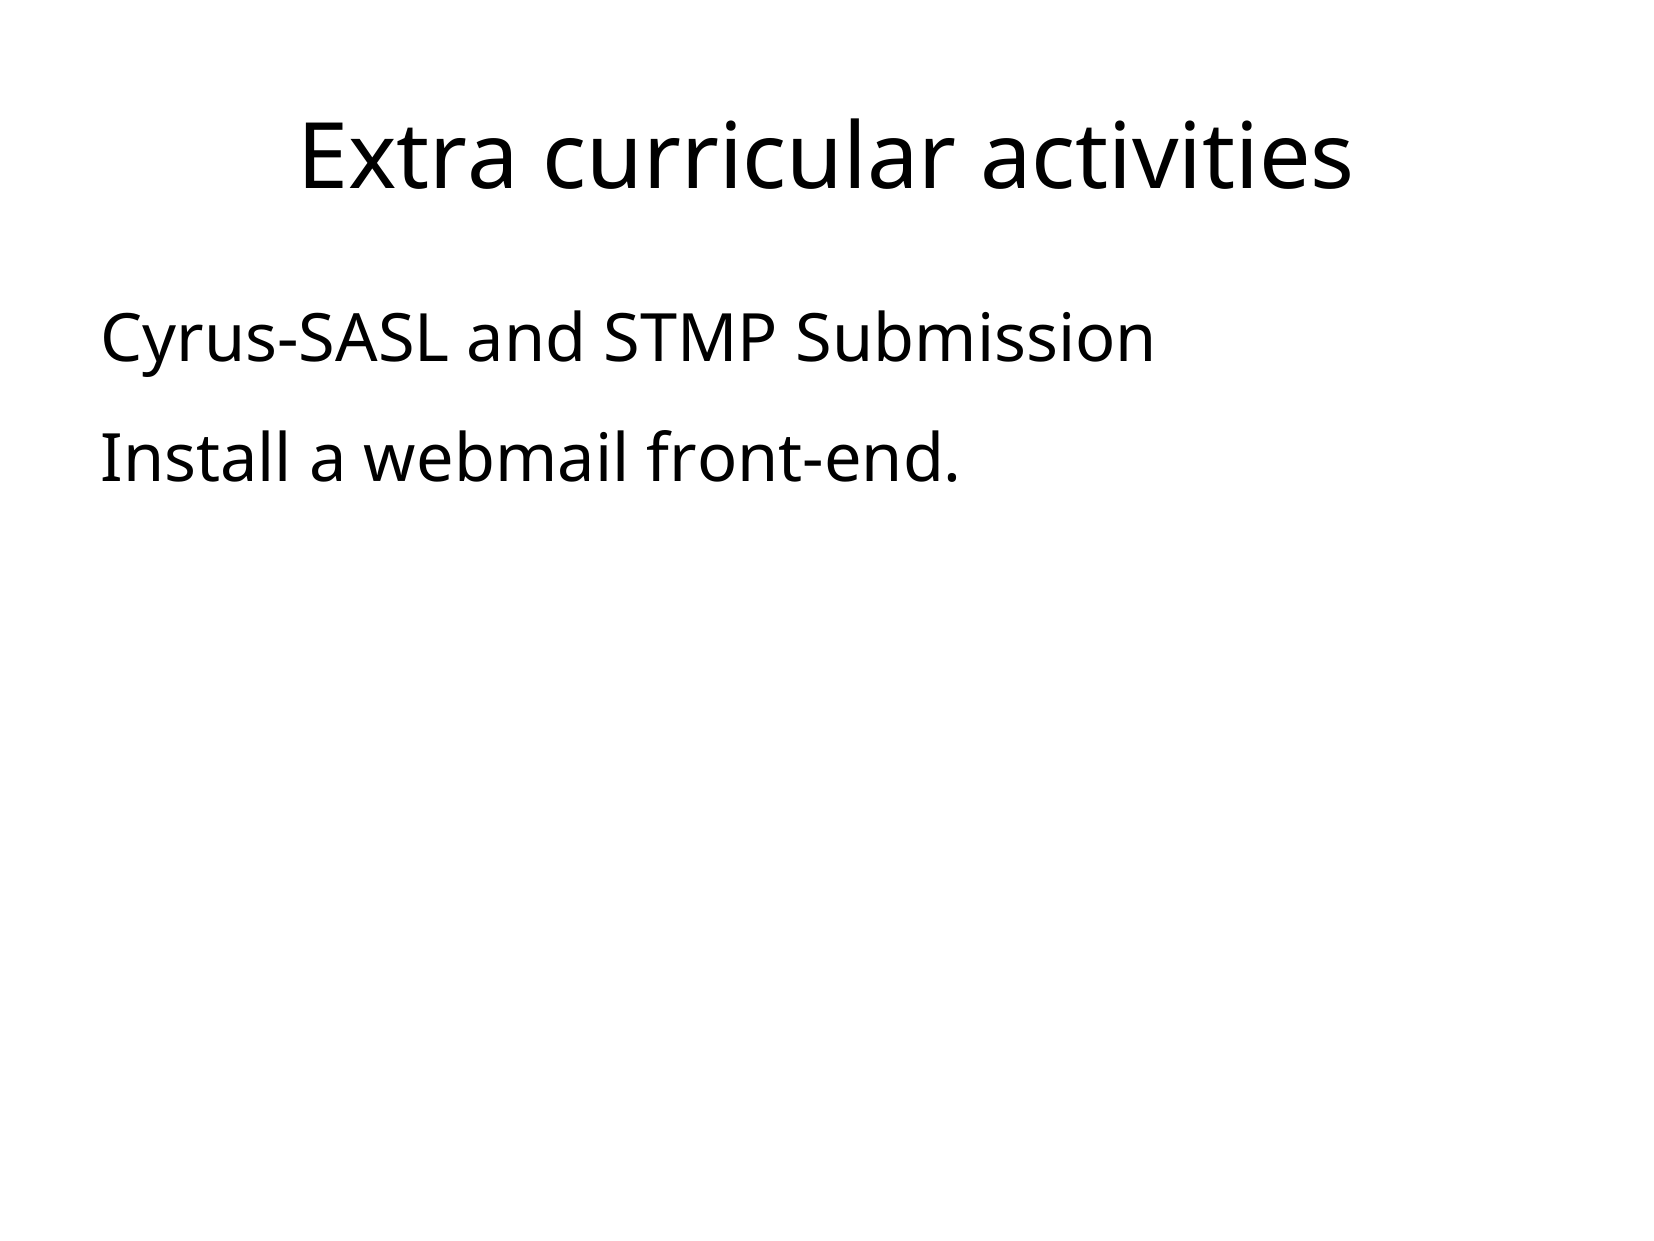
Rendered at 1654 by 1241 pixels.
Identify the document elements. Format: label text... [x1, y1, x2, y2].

list Cyrus-SASL and STMP Submission Install a webmail front-end. [82, 290, 1571, 1109]
title Extra curricular activities [82, 49, 1571, 257]
